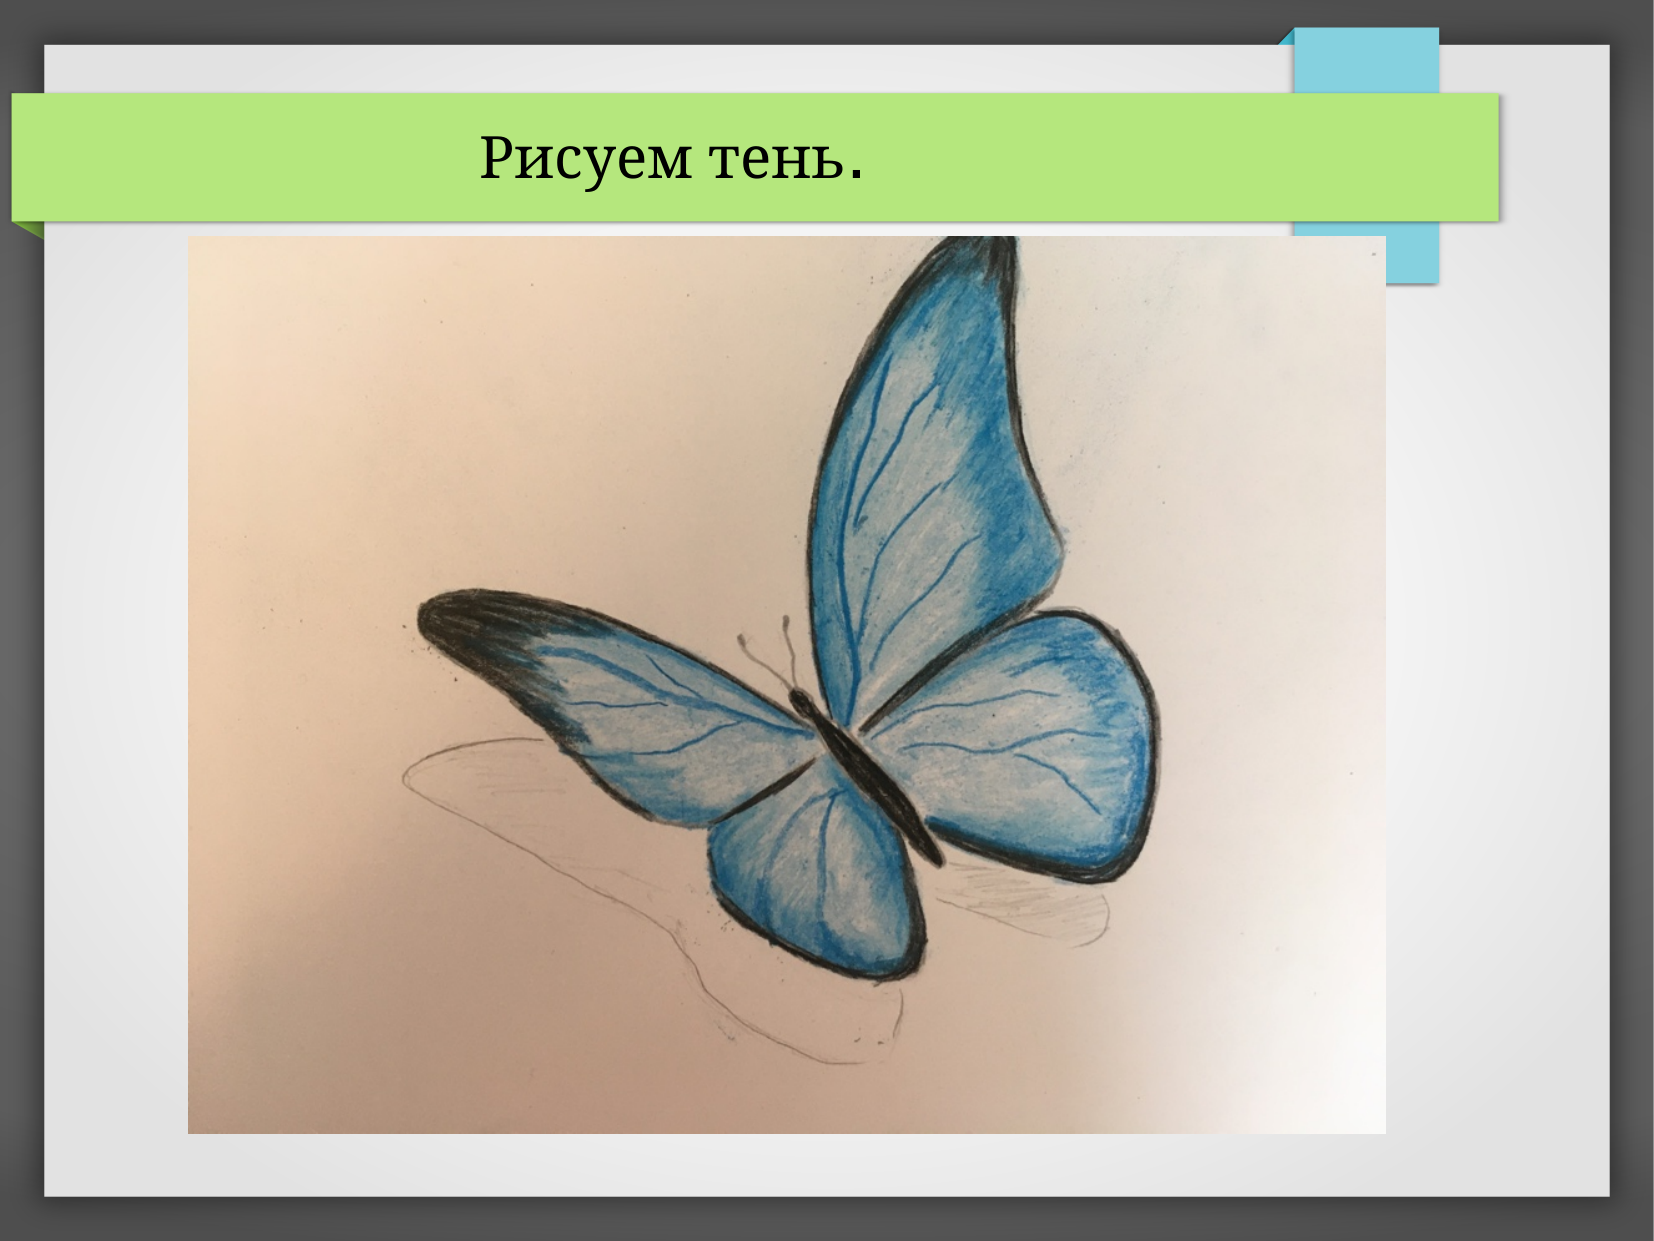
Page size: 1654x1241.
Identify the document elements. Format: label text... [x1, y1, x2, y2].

title Рисуем тень. [82, 94, 1264, 213]
picture [0, 0, 1654, 1241]
